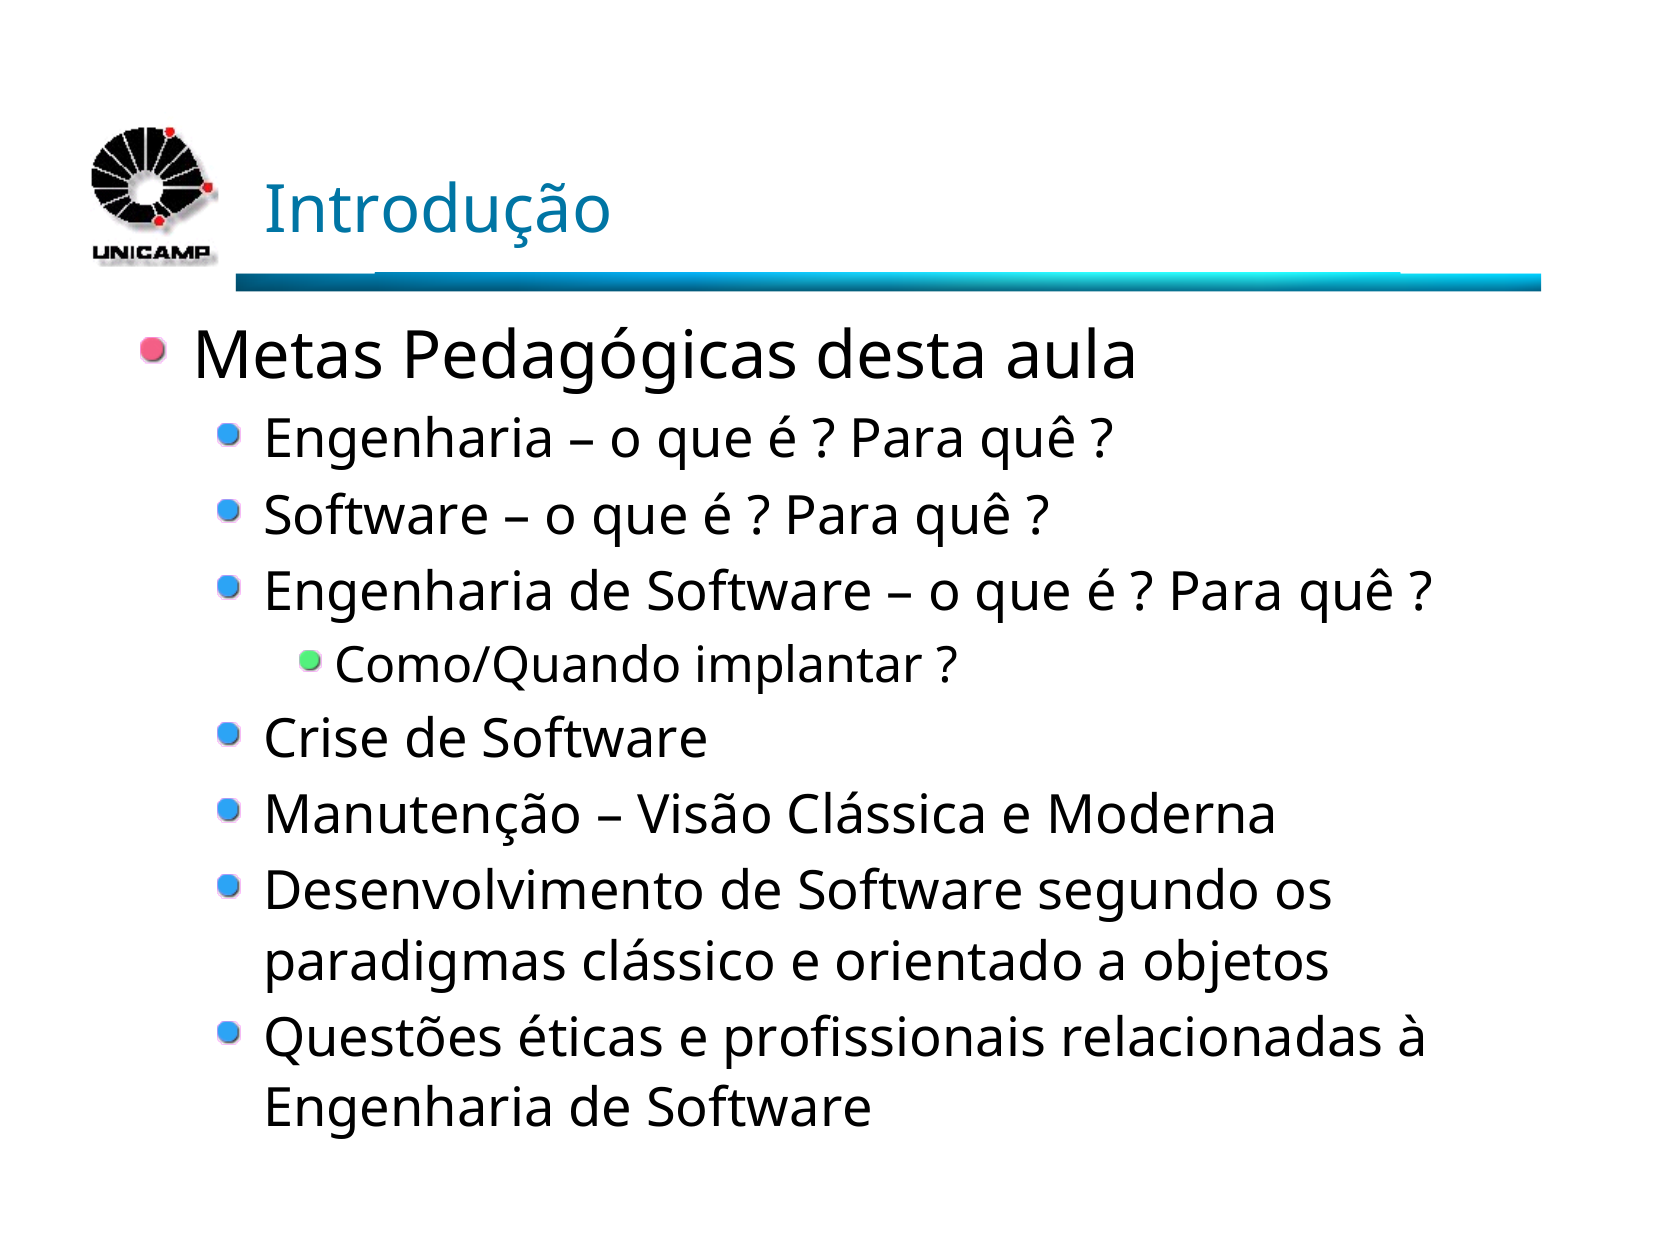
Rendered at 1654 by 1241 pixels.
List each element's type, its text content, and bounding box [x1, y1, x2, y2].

list Metas Pedagógicas desta aula Engenharia – o que é ? Para quê ? Software – o que é ? Para quê ? Engenharia de Software – o que é ? Para quê ? Como/Quando implantar ? Crise de Software Manutenção – Visão Clássica e Moderna Desenvolvimento de Software segundo os paradigmas clássico e orientado a objetos Questões éticas e profissionais relacionadas à Engenharia de Software [121, 309, 1534, 1055]
title Introdução [264, 42, 1534, 250]
picture [125, 272, 1654, 295]
